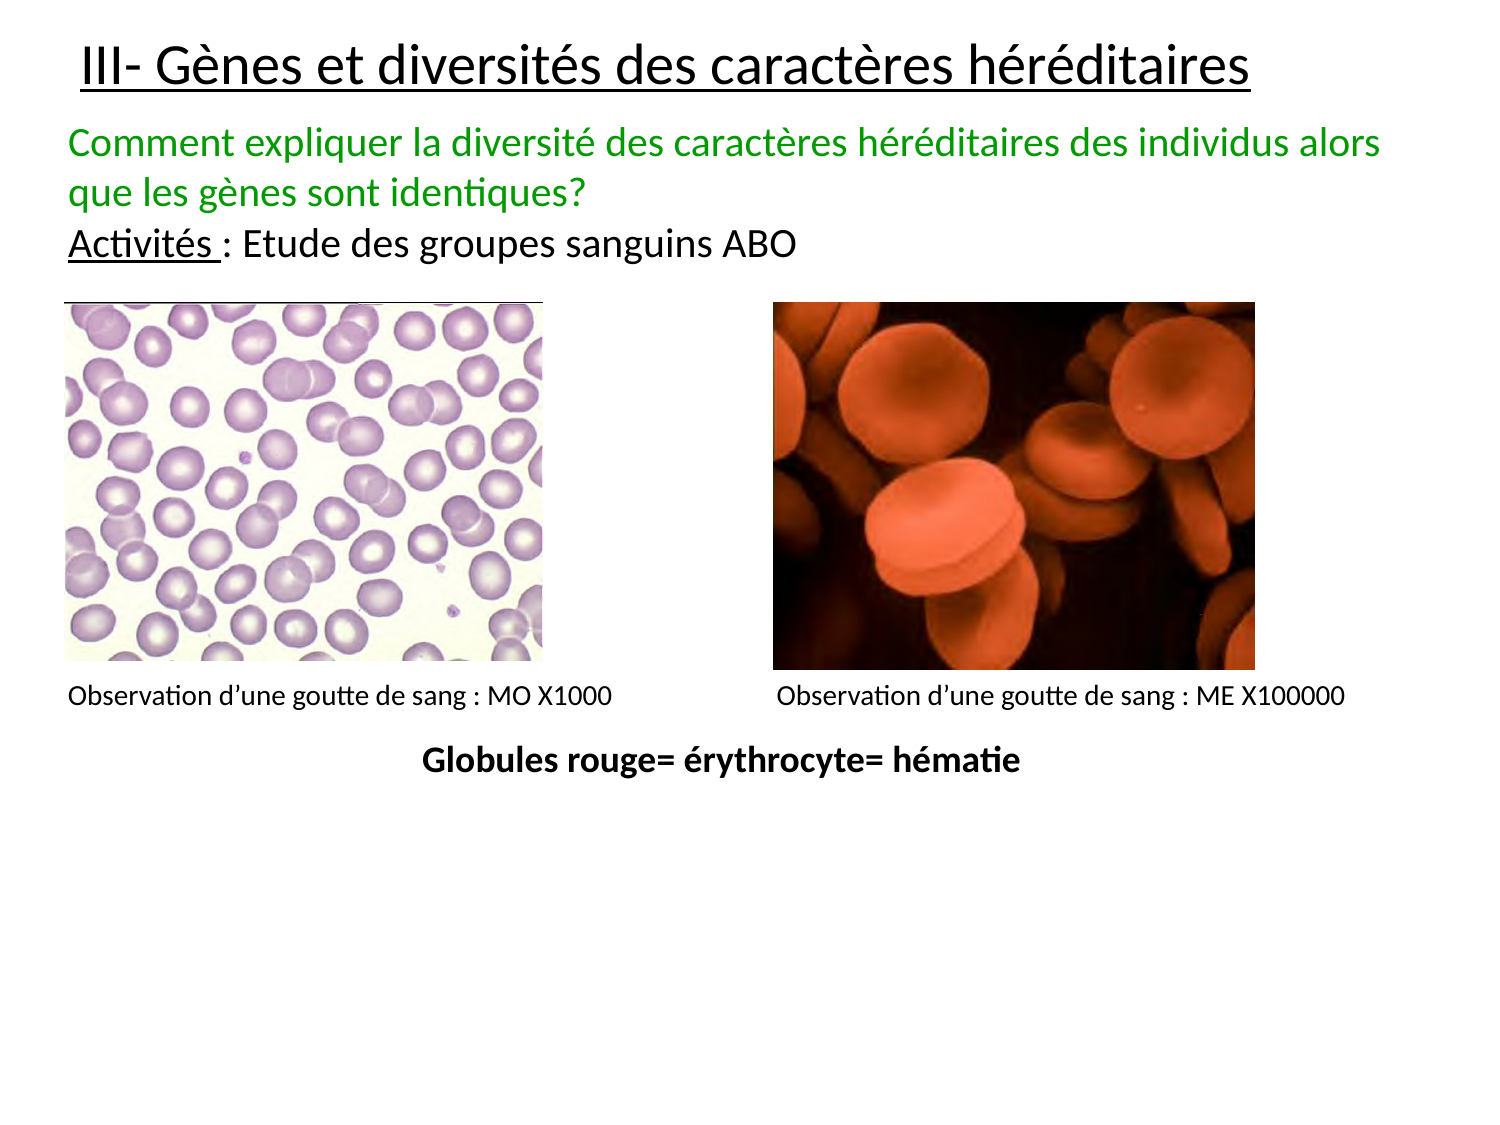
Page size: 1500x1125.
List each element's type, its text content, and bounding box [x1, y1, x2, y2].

picture [64, 302, 543, 661]
text_box Comment expliquer la diversité des caractères héréditaires des individus alors que les gènes sont identiques? [53, 107, 1400, 203]
text_box Observation d’une goutte de sang : ME X100000 [761, 668, 1376, 719]
text_box Observation d’une goutte de sang : MO X1000 [53, 668, 668, 719]
text_box Activités : Etude des groupes sanguins ABO [53, 208, 833, 315]
text_box Globules rouge= érythrocyte= hématie [407, 727, 1105, 788]
text_box III- Gènes et diversités des caractères héréditaires [64, 19, 1412, 114]
picture [773, 302, 1255, 668]
